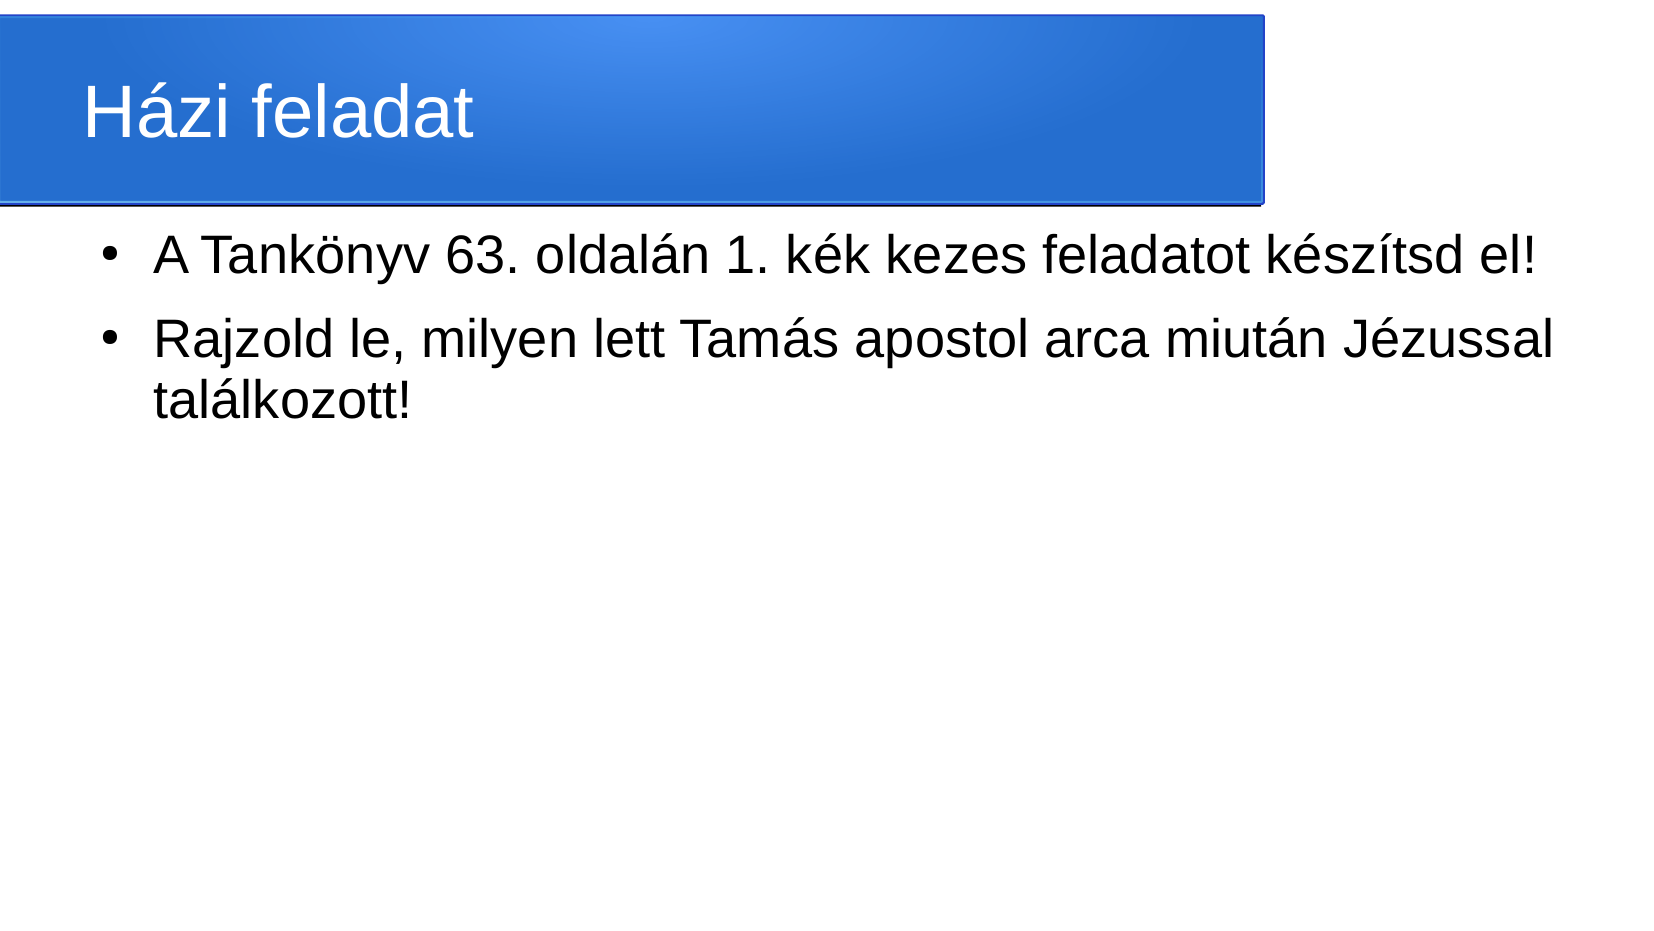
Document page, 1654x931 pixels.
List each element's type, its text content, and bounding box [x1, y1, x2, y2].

list A Tankönyv 63. oldalán 1. kék kezes feladatot készítsd el! Rajzold le, milyen lett Tamás apostol arca miután Jézussal találkozott! [82, 224, 1571, 764]
title Házi feladat [82, 35, 1235, 189]
